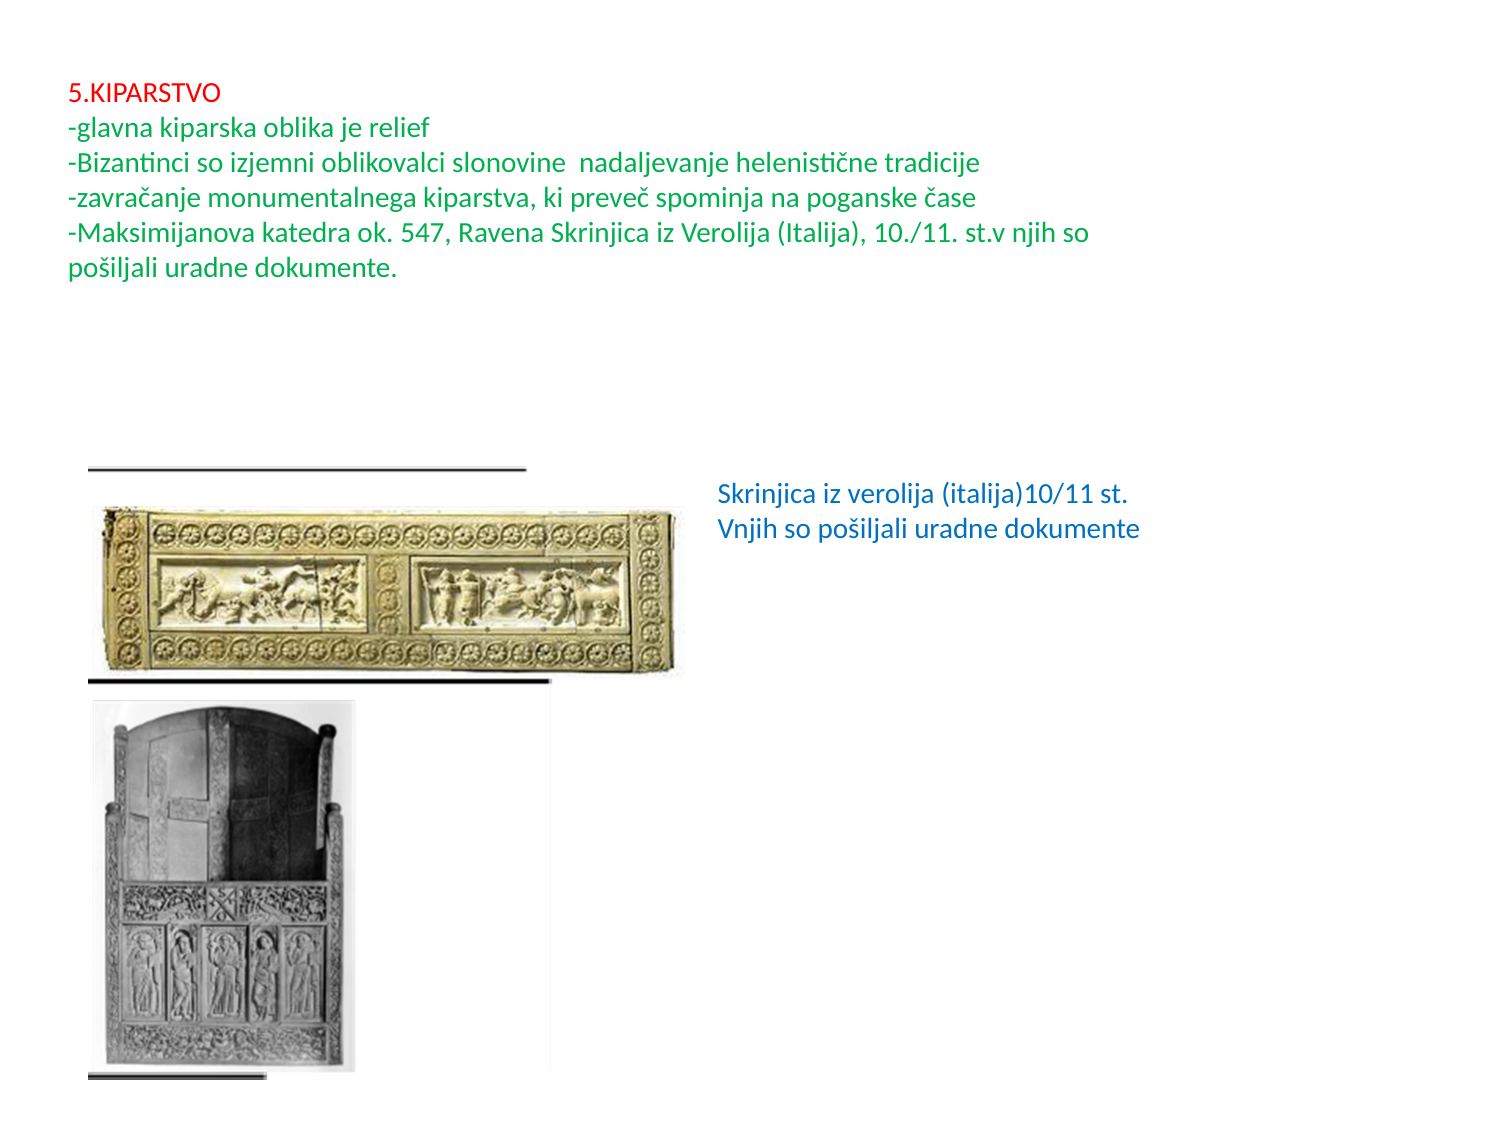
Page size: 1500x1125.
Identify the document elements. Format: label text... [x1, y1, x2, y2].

picture [88, 466, 685, 1080]
text_box 5.KIPARSTVO -glavna kiparska oblika je relief -Bizantinci so izjemni oblikovalci slonovine nadaljevanje helenistične tradicije -zavračanje monumentalnega kiparstva, ki preveč spominja na poganske čase -Maksimijanova katedra ok. 547, Ravena Skrinjica iz Verolija (Italija), 10./11. st.v njih so pošiljali uradne dokumente. [53, 66, 1164, 291]
text_box Skrinjica iz verolija (italija)10/11 st. Vnjih so pošiljali uradne dokumente [702, 466, 1453, 552]
